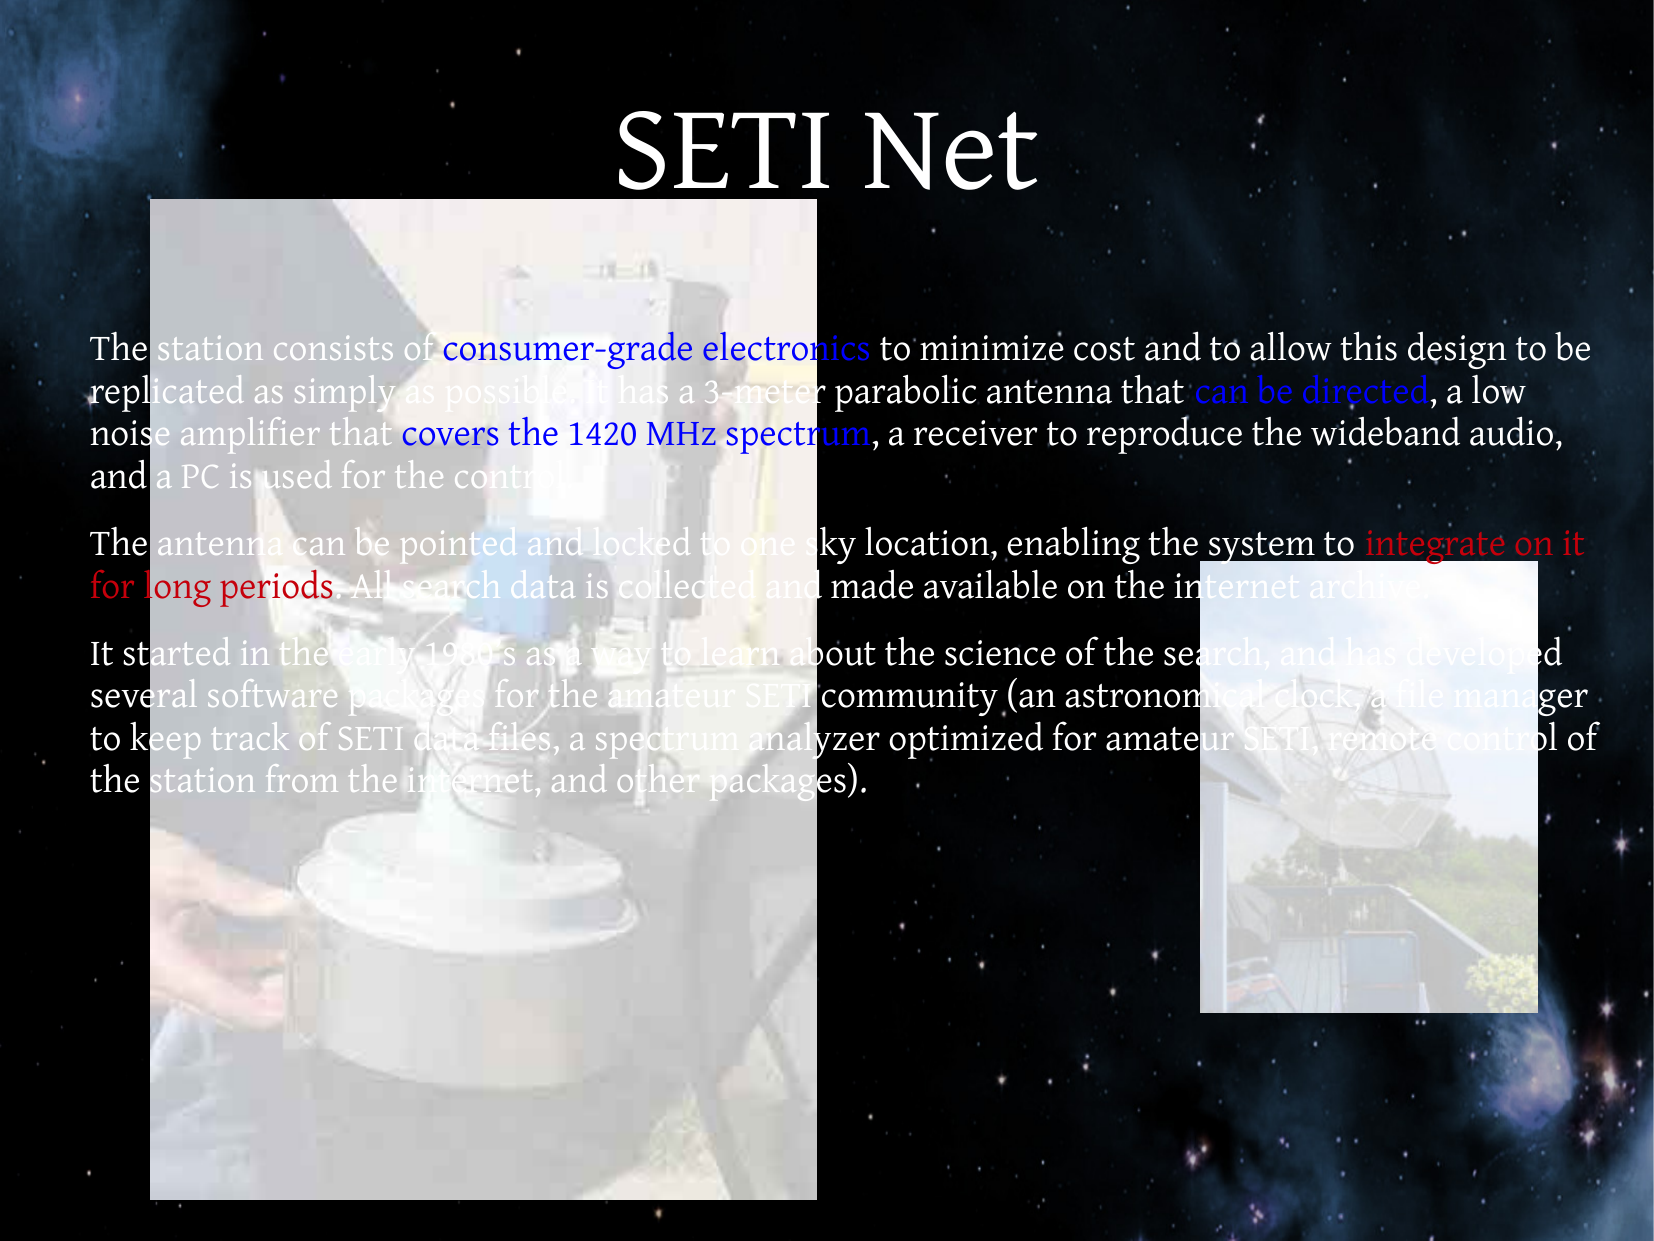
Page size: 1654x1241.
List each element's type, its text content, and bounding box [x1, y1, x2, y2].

title SETI Net [82, 49, 1571, 257]
text_box The station consists of consumer-grade electronics to minimize cost and to allow this design to be replicated as simply as possible. It has a 3-meter parabolic antenna that can be directed, a low noise amplifier that covers the 1420 MHz spectrum, a receiver to reproduce the wideband audio, and a PC is used for the control. The antenna can be pointed and locked to one sky location, enabling the system to integrate on it for long periods. All search data is collected and made available on the internet archive. It started in the early 1980’s as a way to learn about the science of the search, and has developed several software packages for the amateur SETI community (an astronomical clock, a file manager to keep track of SETI data files, a spectrum analyzer optimized for amateur SETI, remote control of the station from the internet, and other packages). [75, 321, 1628, 1162]
picture [0, 0, 1654, 1241]
